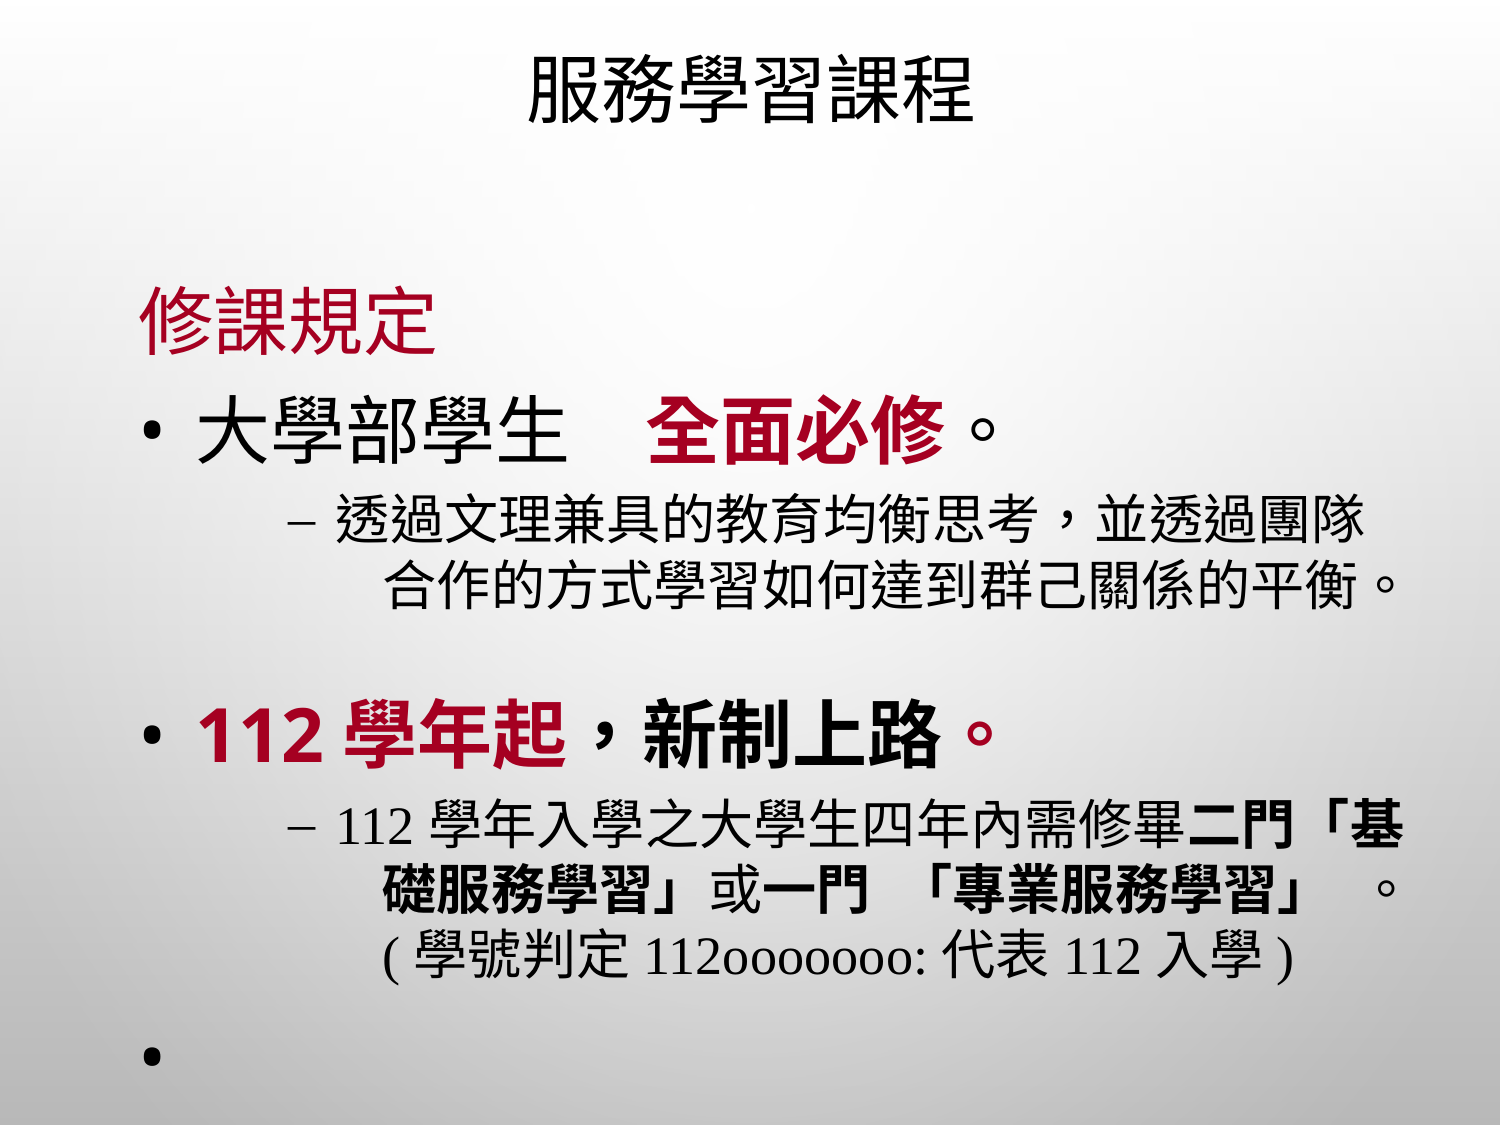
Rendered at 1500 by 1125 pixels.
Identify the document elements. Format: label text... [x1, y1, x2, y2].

text_box 修課規定 大學部學生 全面必修。 透過文理兼具的教育均衡思考，並透過團隊合作的方式學習如何達到群己關係的平衡。 112學年起，新制上路。 112學年入學之大學生四年內需修畢二門「基礎服務學習」或一門 「專業服務學習」 。(學號判定112ooooooo:代表112入學) [124, 267, 1425, 1035]
title 服務學習課程 [76, 0, 1427, 188]
